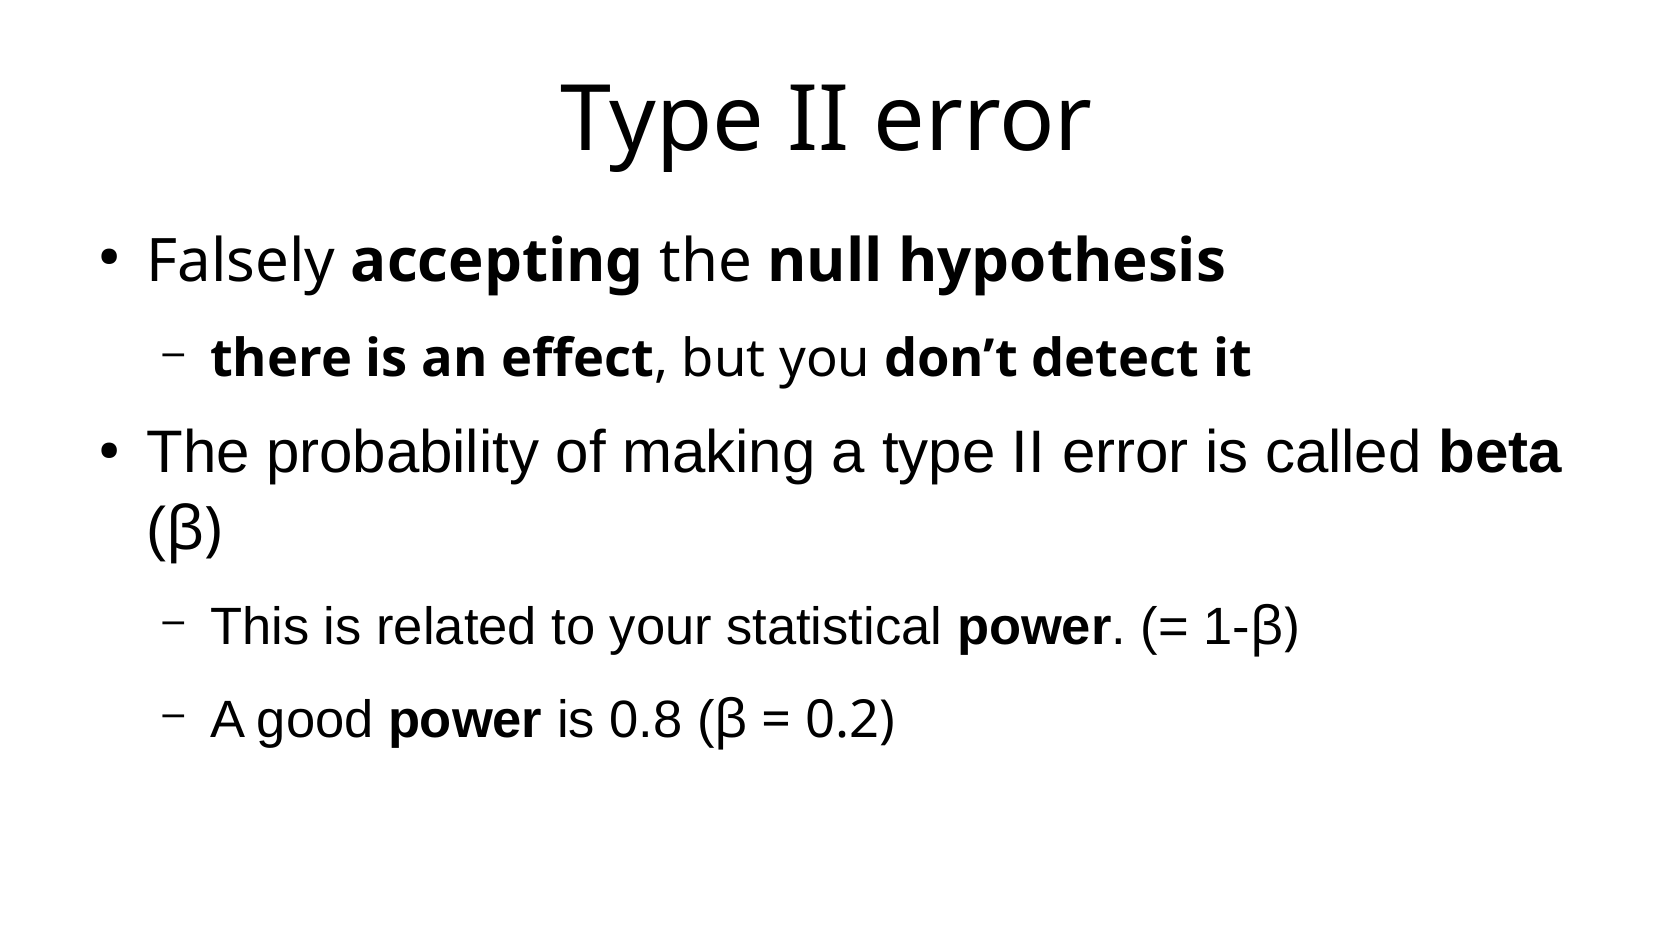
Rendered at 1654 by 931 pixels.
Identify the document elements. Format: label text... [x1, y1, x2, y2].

list Falsely accepting the null hypothesis there is an effect, but you don’t detect it The probability of making a type II error is called beta (β) This is related to your statistical power. (= 1-β) A good power is 0.8 (β = 0.2) [82, 217, 1571, 758]
title Type II error [82, 37, 1571, 193]
